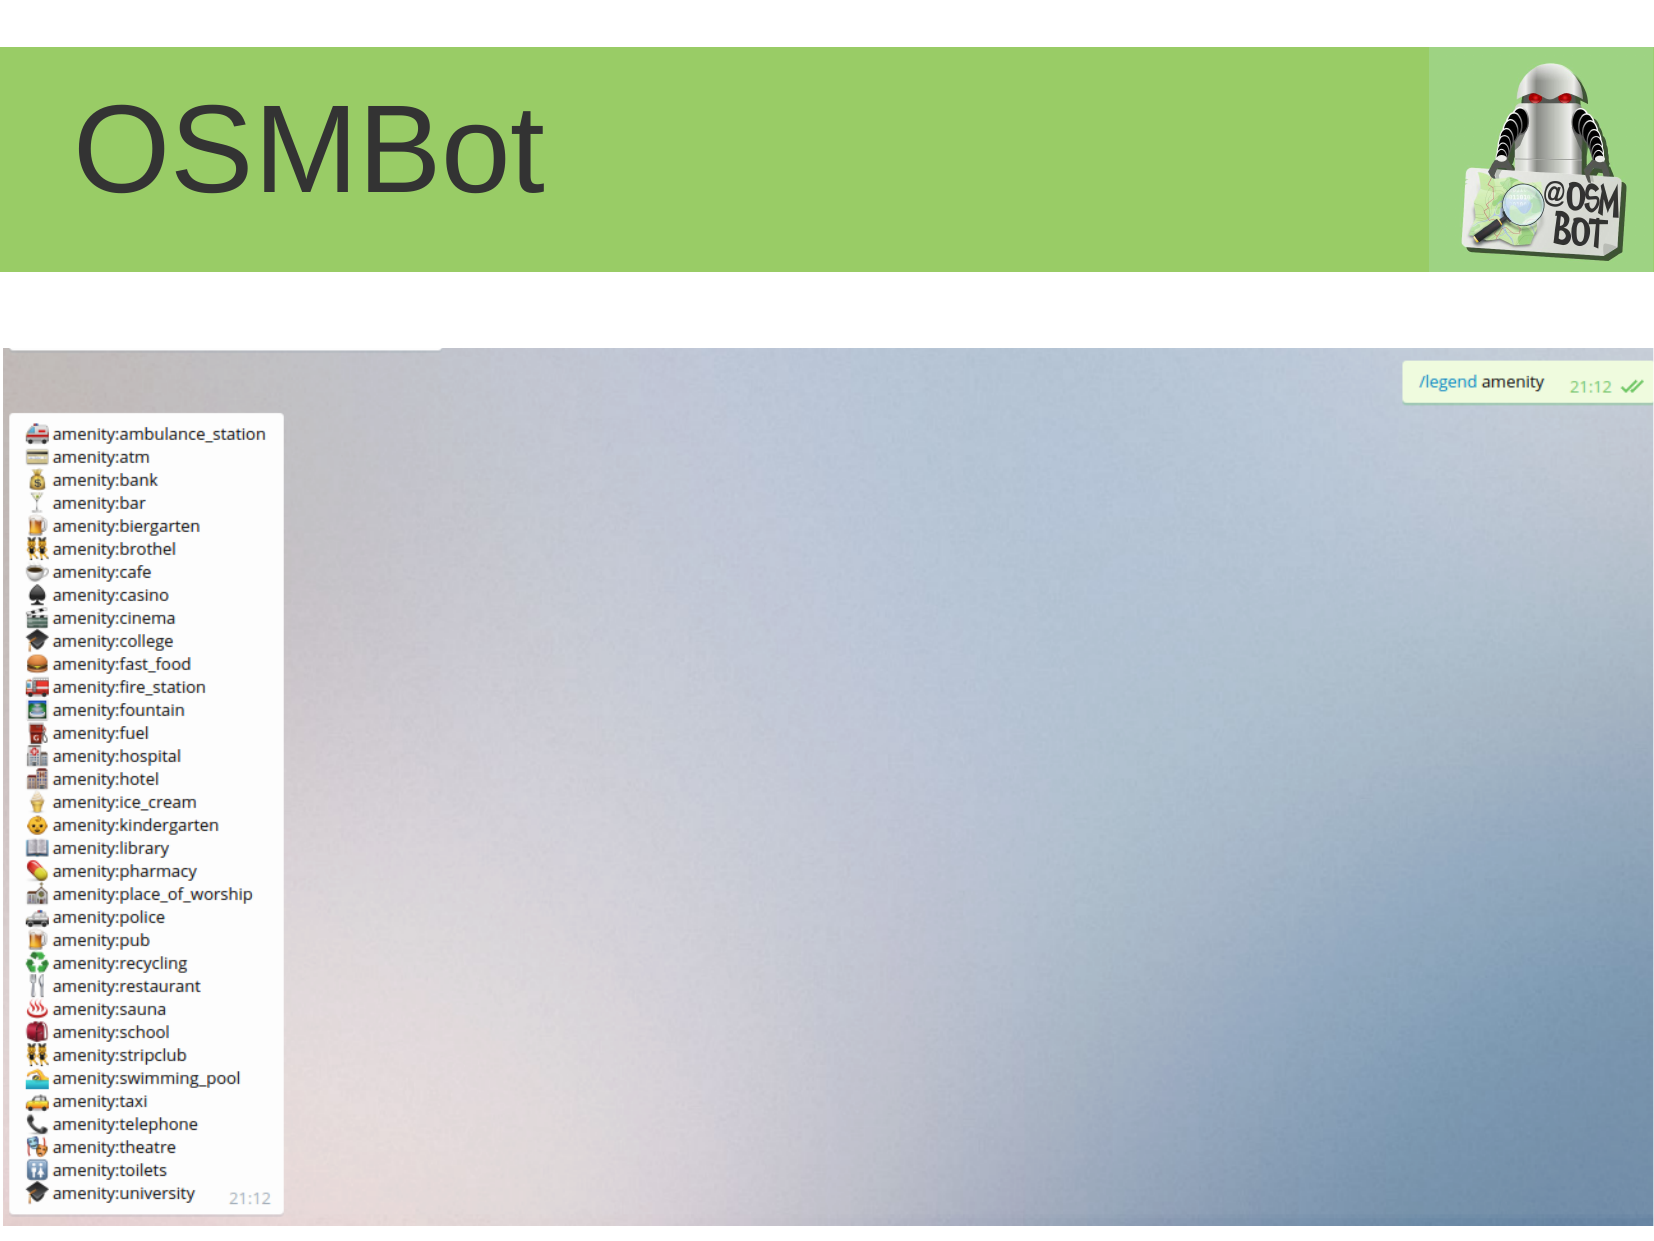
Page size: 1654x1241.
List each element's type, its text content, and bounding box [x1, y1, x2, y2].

picture [1429, 47, 1654, 272]
text_box [0, 47, 1429, 272]
text_box OSMBot [59, 71, 1429, 227]
picture [3, 348, 1654, 1226]
